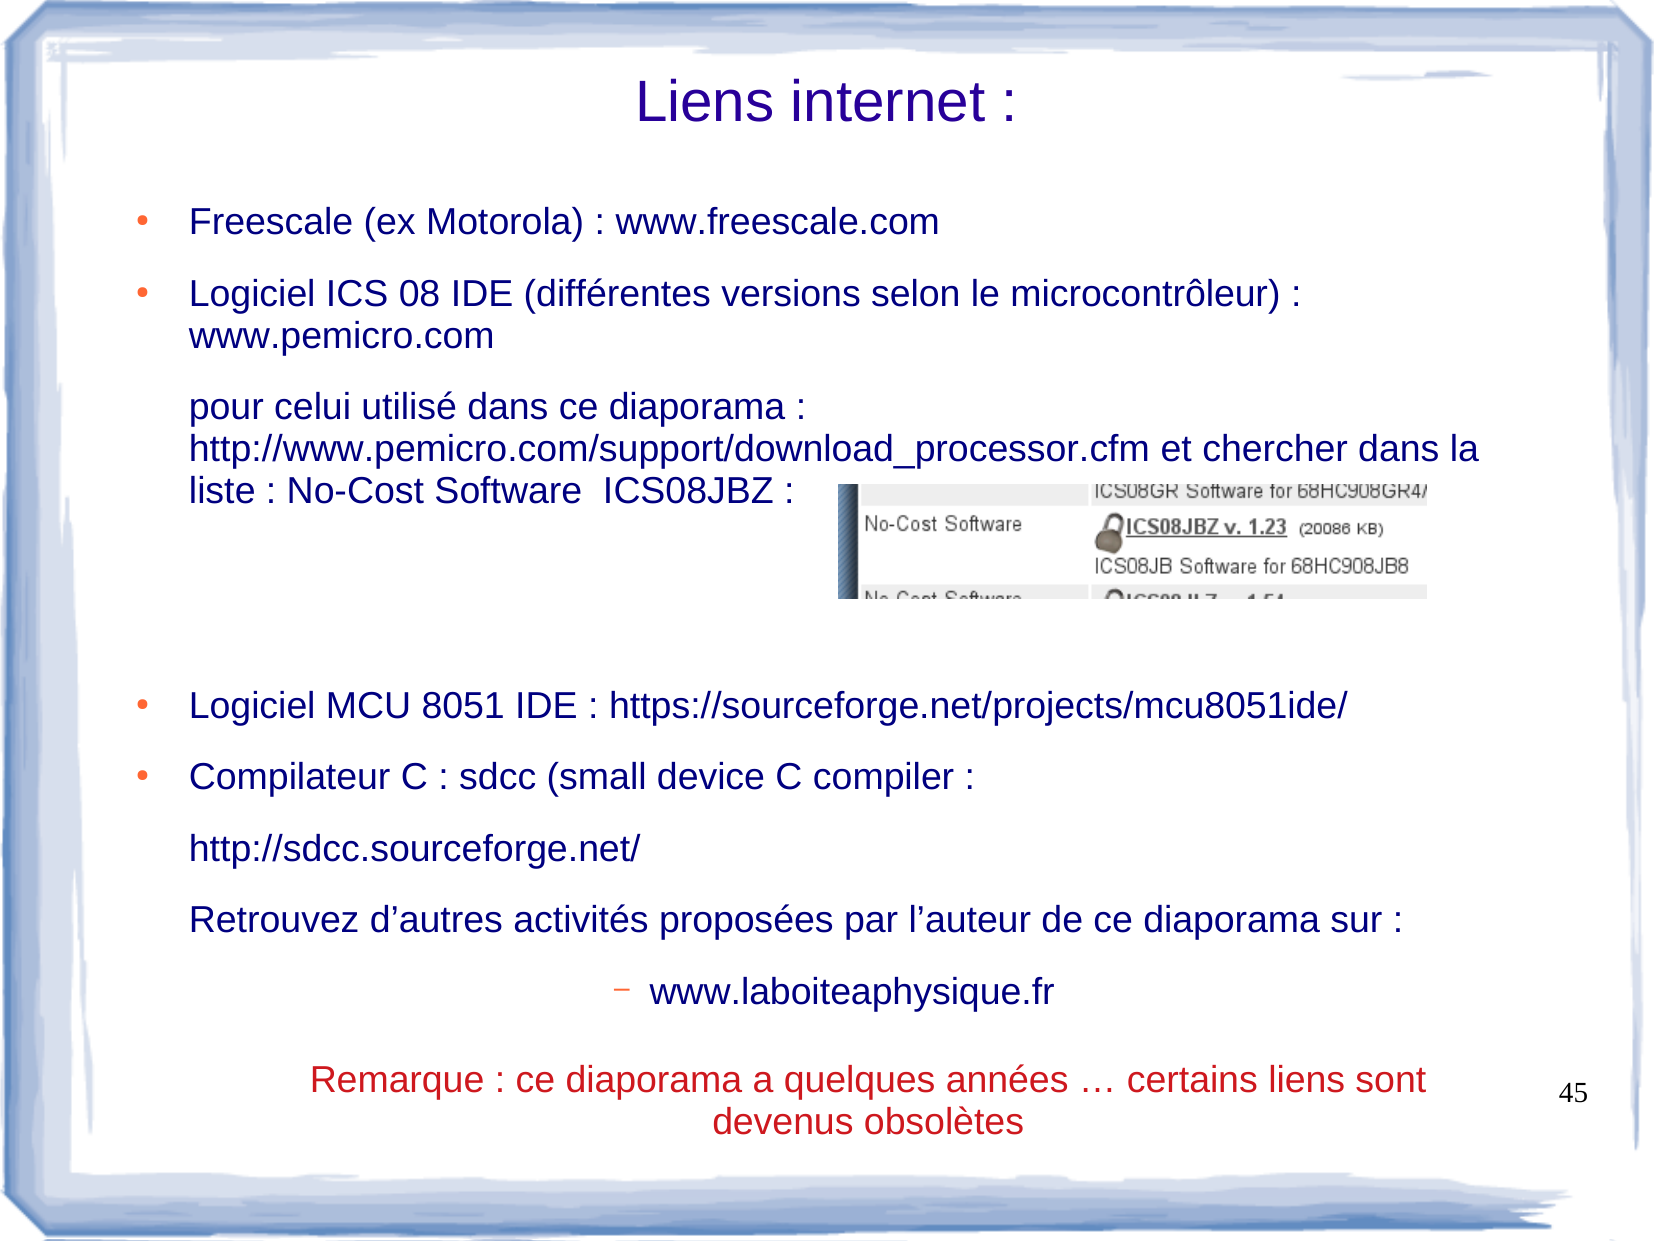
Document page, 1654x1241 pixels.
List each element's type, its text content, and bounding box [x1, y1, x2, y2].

picture [0, 0, 1654, 1241]
title Liens internet : [82, 49, 1571, 154]
text_box Remarque : ce diaporama a quelques années … certains liens sont devenus obsolètes [224, 1051, 1512, 1150]
list Freescale (ex Motorola) : www.freescale.com Logiciel ICS 08 IDE (différentes versions selon le microcontrôleur) : www.pemicro.com pour celui utilisé dans ce diaporama : http://www.pemicro.com/support/download_processor.cfm et chercher dans la liste : No-Cost Software ICS08JBZ : Logiciel MCU 8051 IDE : https://sourceforge.net/projects/mcu8051ide/ Compilateur C : sdcc (small device C compiler : http://sdcc.sourceforge.net/ Retrouvez d’autres activités proposées par l’auteur de ce diaporama sur : www.laboiteaphysique.fr [118, 200, 1571, 1144]
